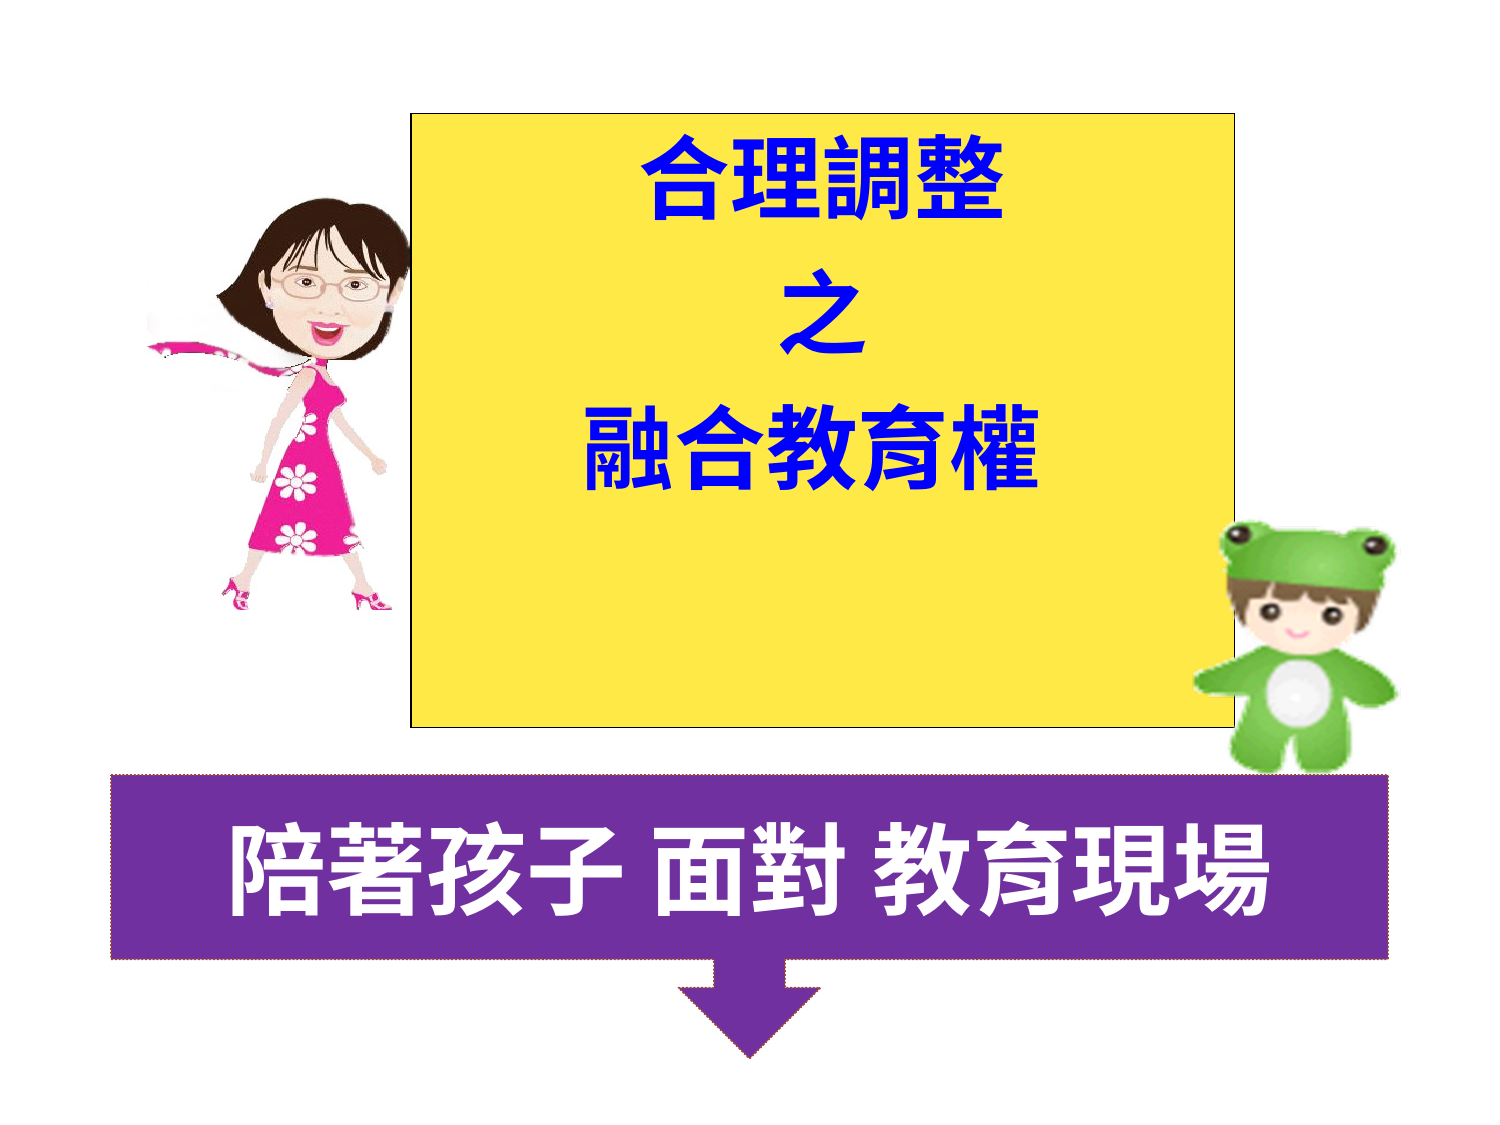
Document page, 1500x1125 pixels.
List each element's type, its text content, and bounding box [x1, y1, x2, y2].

text_box 陪著孩子 面對 教育現場 [111, 775, 1388, 1059]
picture [1187, 510, 1406, 779]
list 合理調整 之 融合教育權 [410, 113, 1235, 728]
picture [147, 196, 410, 610]
